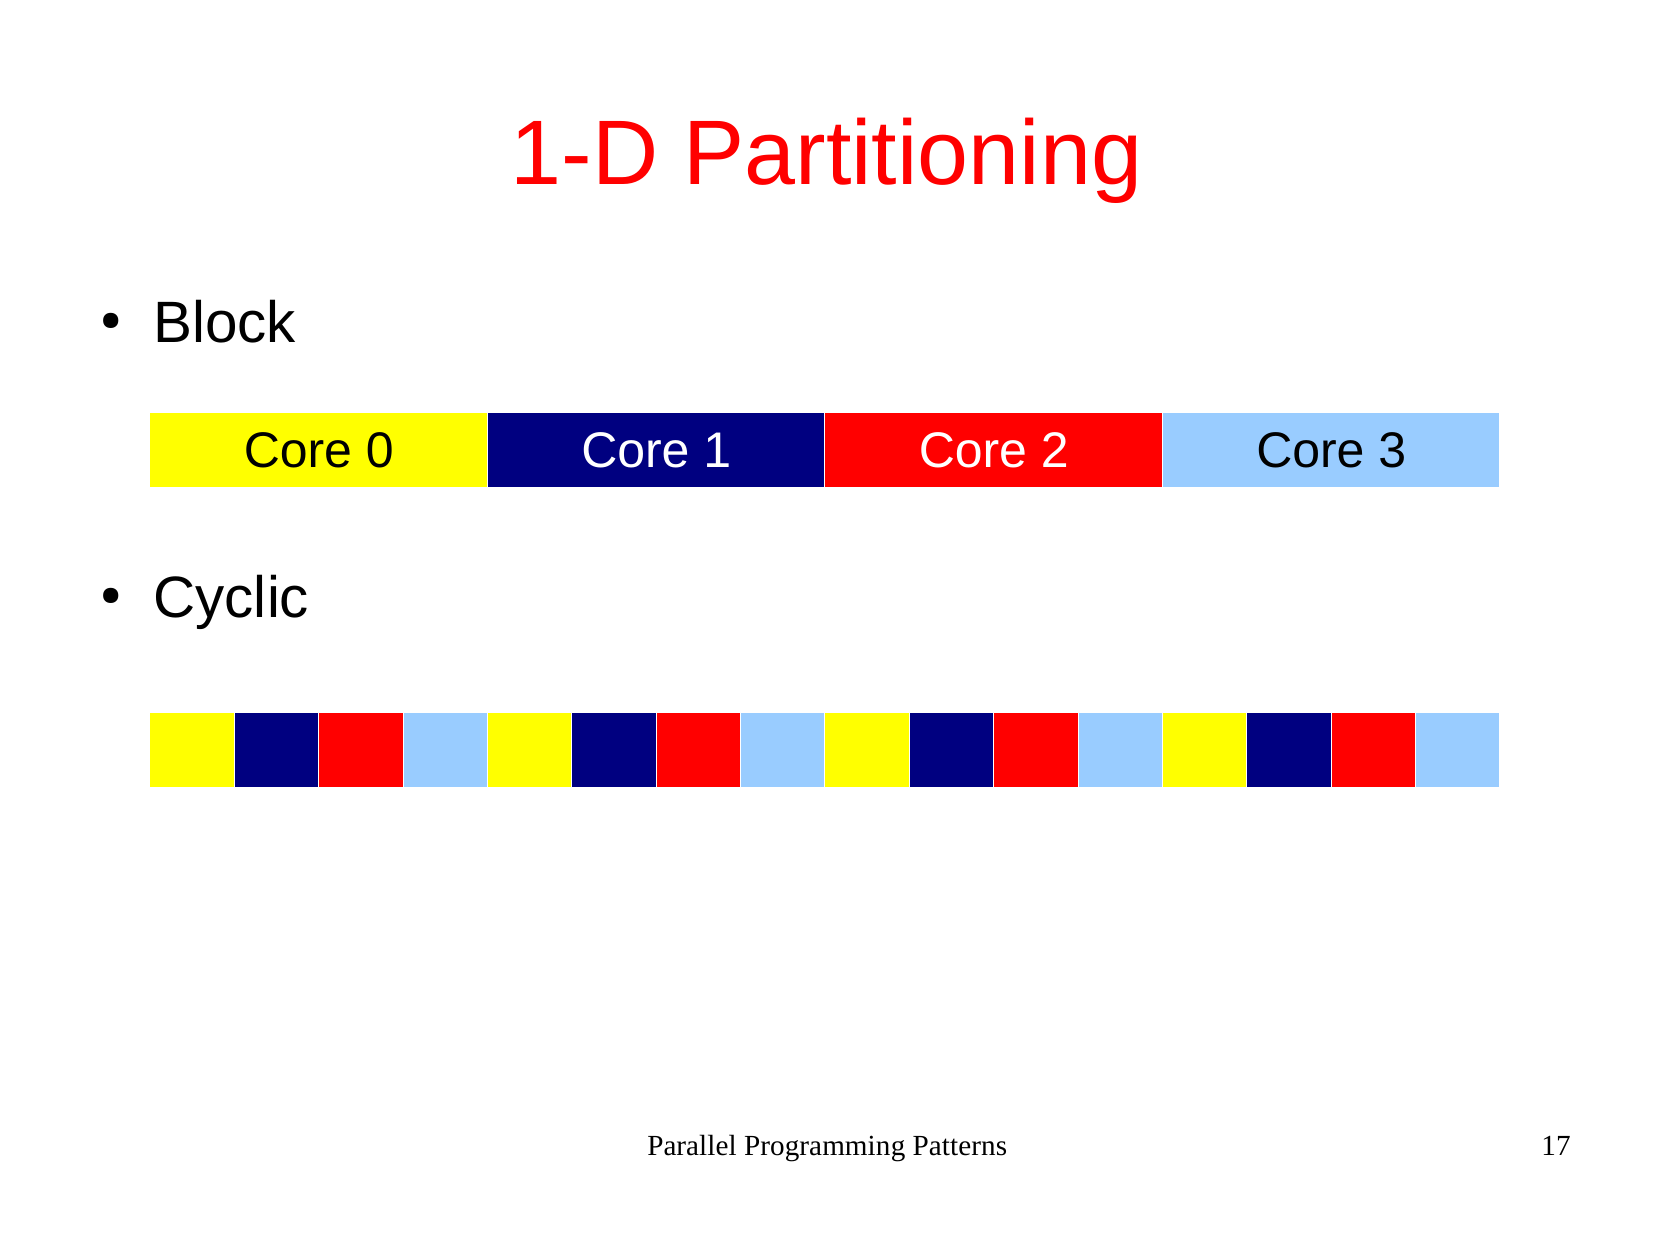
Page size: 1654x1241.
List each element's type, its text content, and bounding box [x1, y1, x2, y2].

title 1-D Partitioning [82, 49, 1571, 257]
list Block Cyclic [82, 290, 1571, 1109]
text_box Core 3 [1162, 412, 1500, 488]
text_box Core 2 [825, 412, 1162, 488]
text_box Core 1 [487, 412, 825, 488]
text_box Core 0 [149, 412, 487, 488]
text_box [149, 712, 1500, 788]
